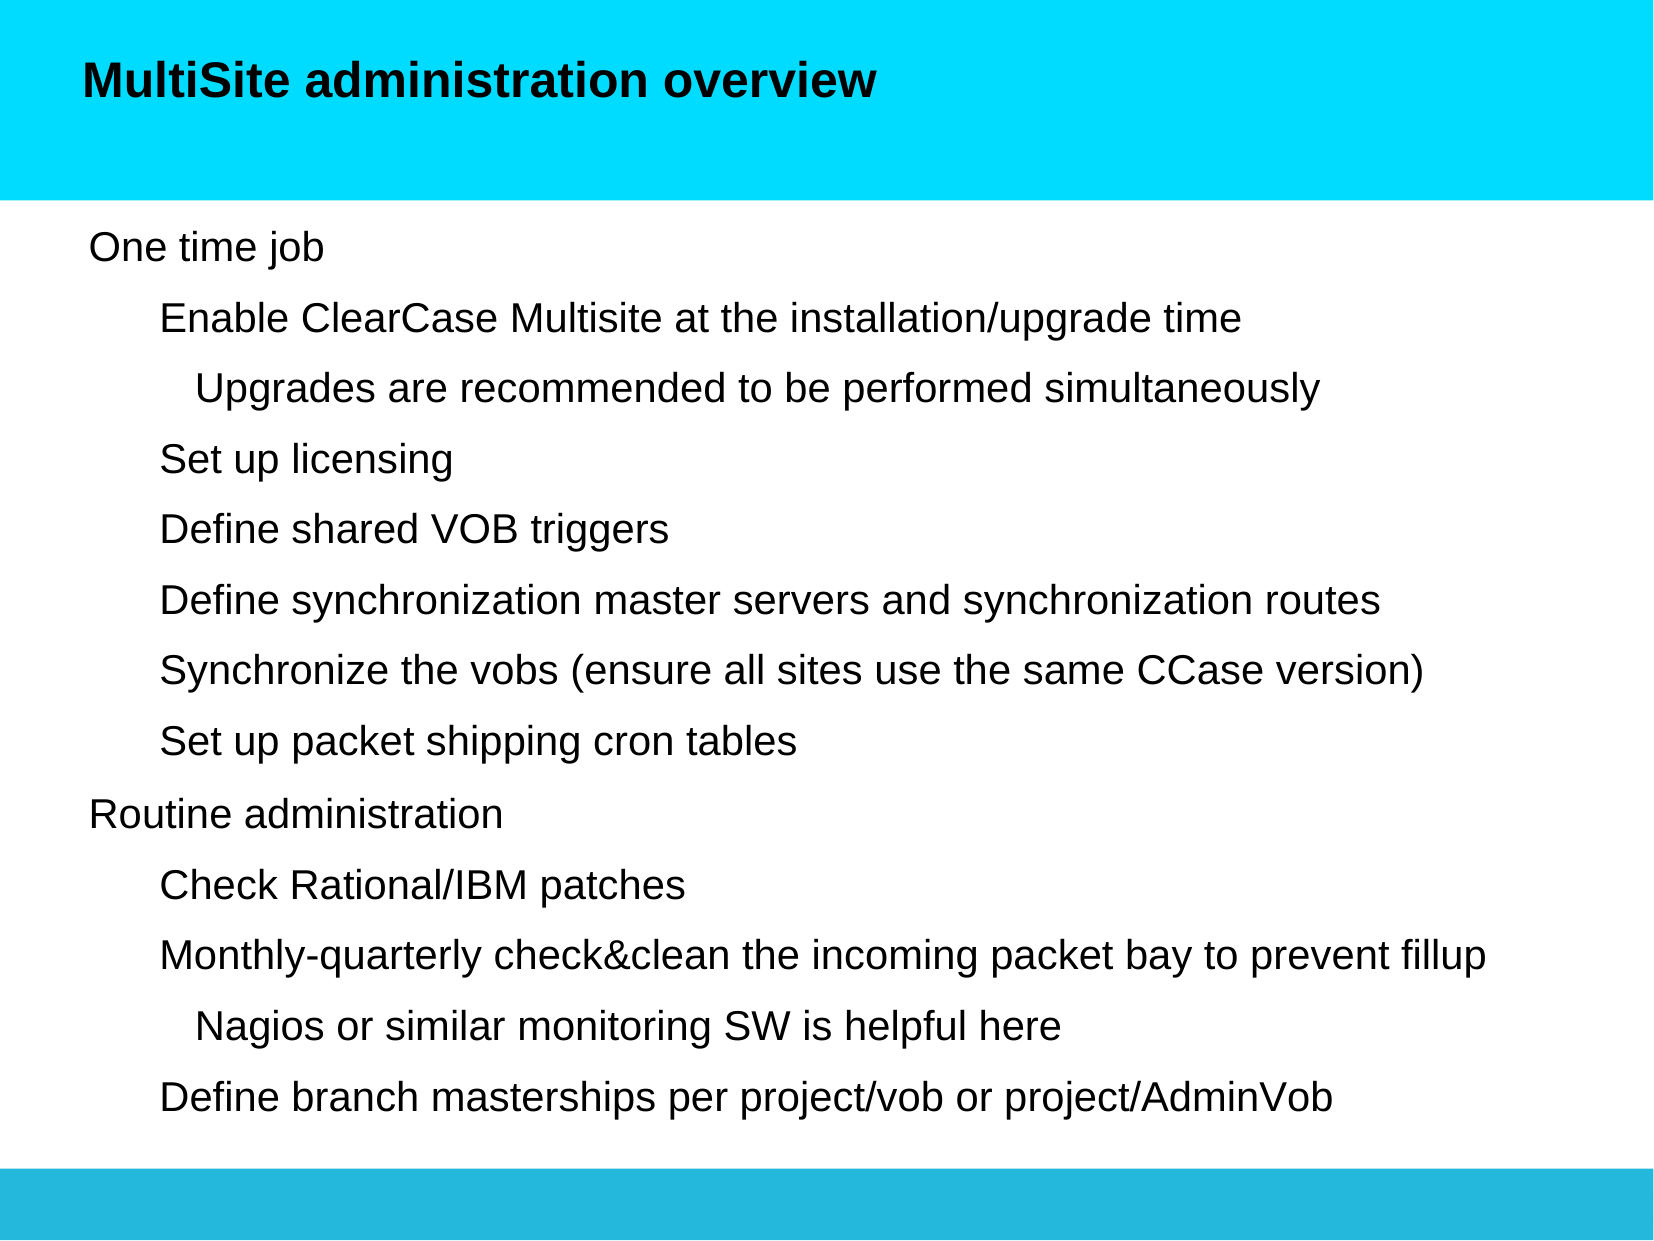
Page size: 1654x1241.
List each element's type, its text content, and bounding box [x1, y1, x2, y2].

picture [0, 201, 1654, 1168]
title MultiSite administration overview [82, 34, 1130, 122]
list One time job Enable ClearCase Multisite at the installation/upgrade time Upgrades are recommended to be performed simultaneously Set up licensing Define shared VOB triggers Define synchronization master servers and synchronization routes Synchronize the vobs (ensure all sites use the same CCase version) Set up packet shipping cron tables Routine administration Check Rational/IBM patches Monthly-quarterly check&clean the incoming packet bay to prevent fillup Nagios or similar monitoring SW is helpful here Define branch masterships per project/vob or project/AdminVob [88, 226, 1586, 1123]
